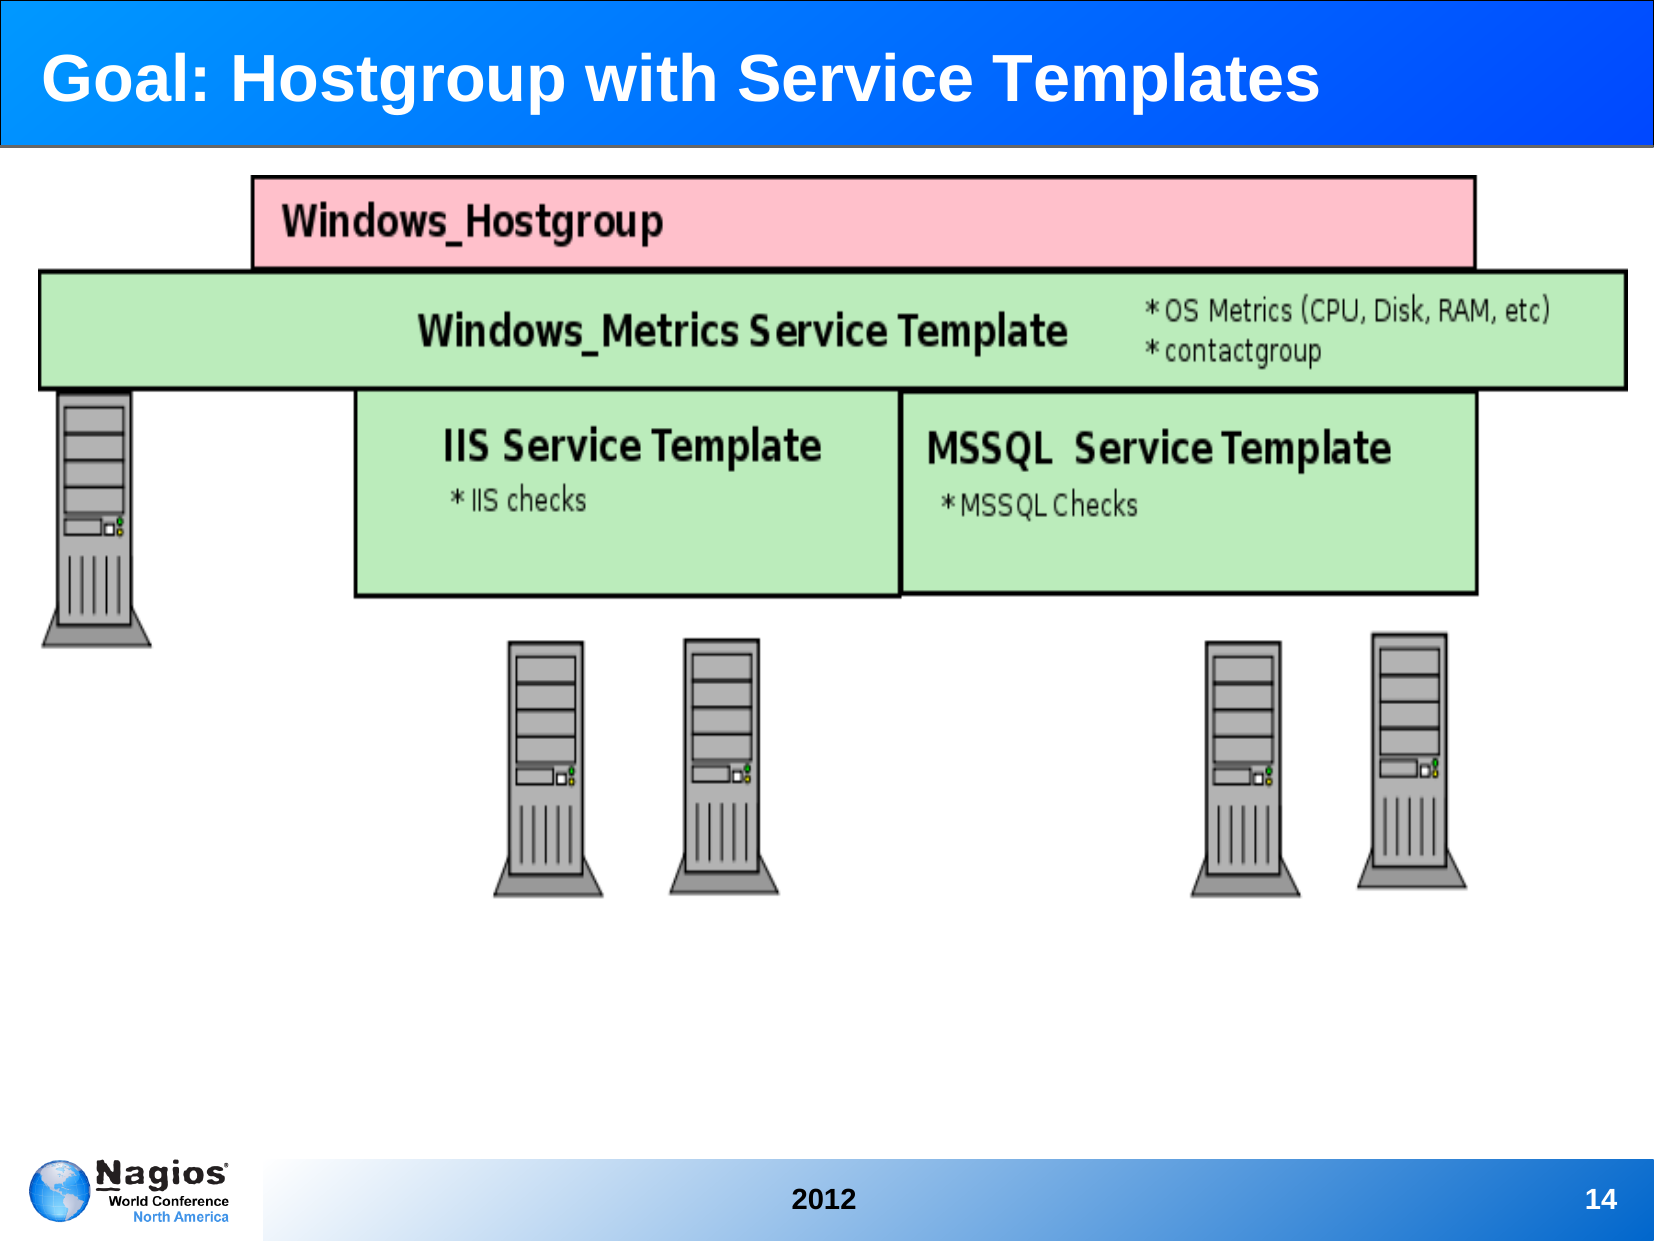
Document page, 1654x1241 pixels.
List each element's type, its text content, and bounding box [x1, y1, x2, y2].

picture [38, 175, 1628, 946]
picture [29, 1159, 229, 1235]
title Goal: Hostgroup with Service Templates [41, 36, 1589, 120]
